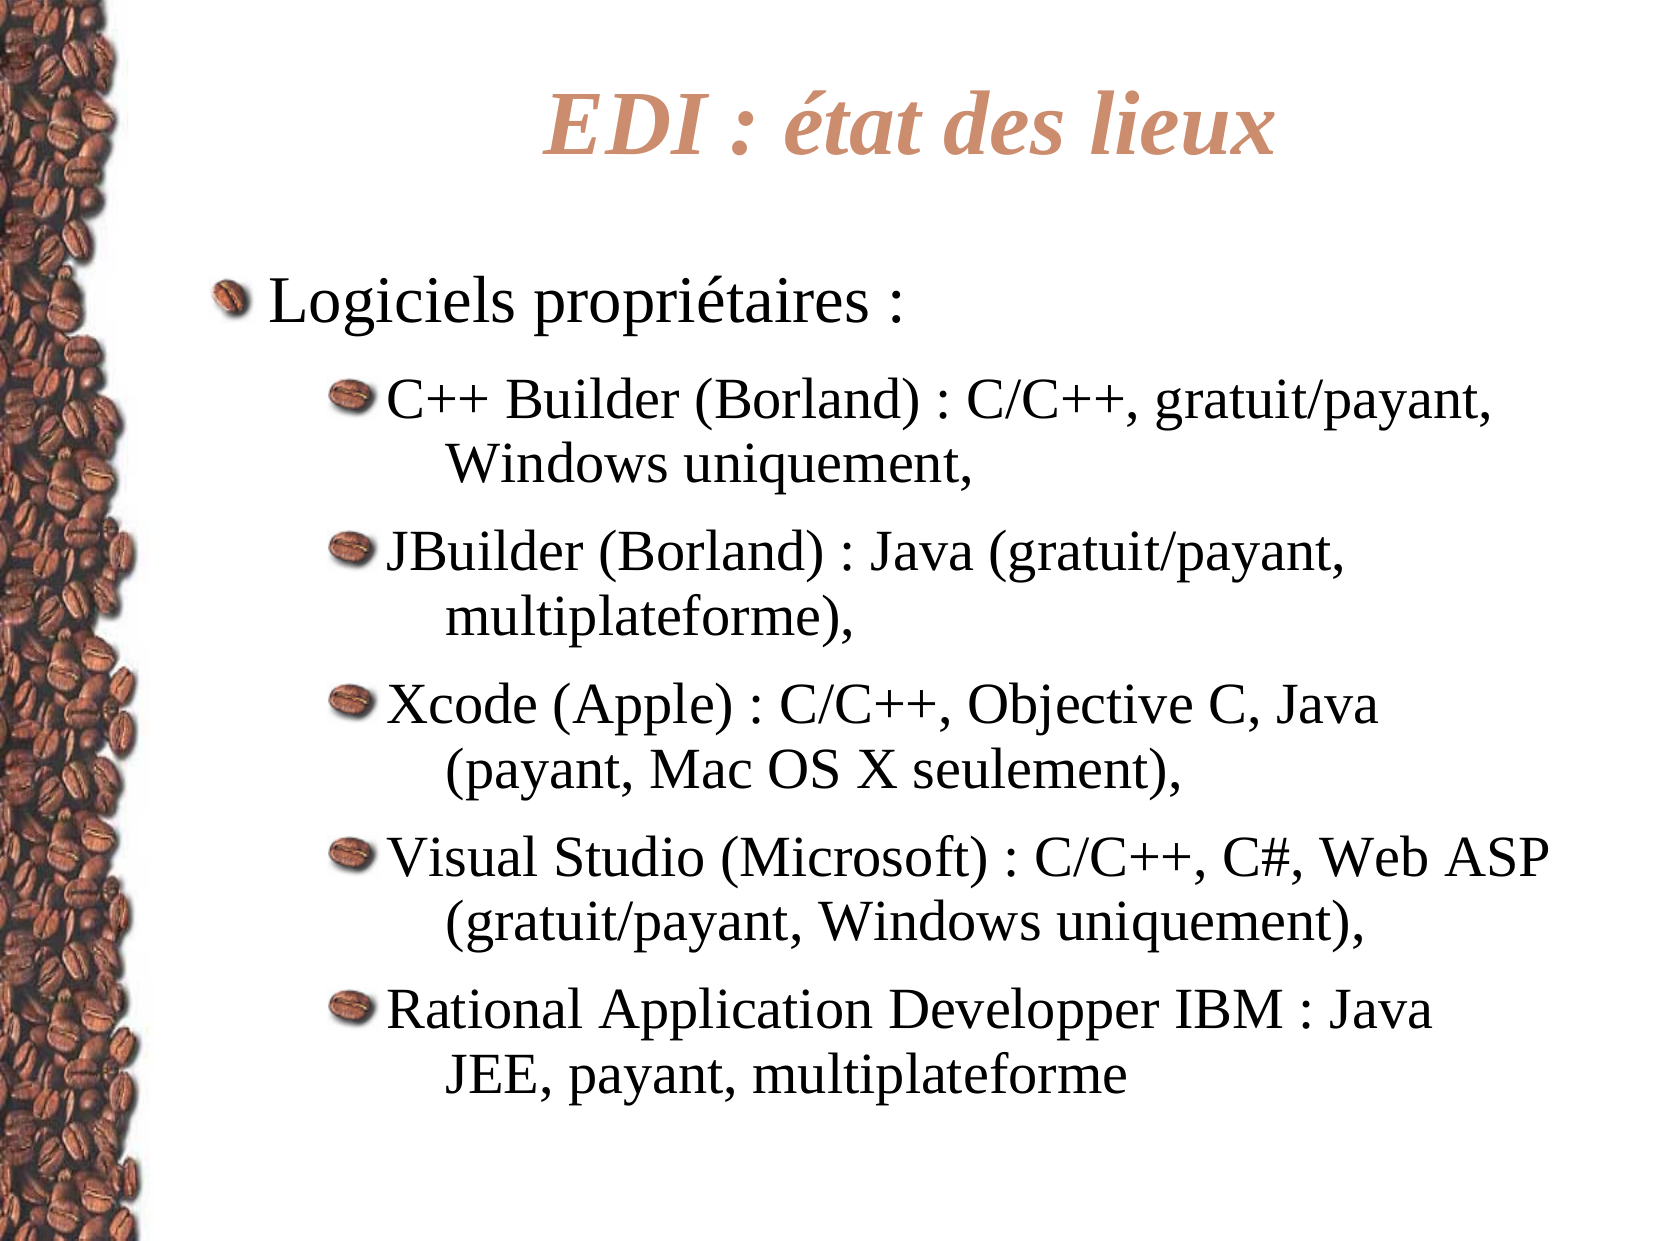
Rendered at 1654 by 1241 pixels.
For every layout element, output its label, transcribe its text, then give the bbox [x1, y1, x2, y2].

title EDI : état des lieux [205, 35, 1618, 223]
picture [0, 0, 155, 1241]
list Logiciels propriétaires : C++ Builder (Borland) : C/C++, gratuit/payant, Windows uniquement, JBuilder (Borland) : Java (gratuit/payant, multiplateforme), Xcode (Apple) : C/C++, Objective C, Java (payant, Mac OS X seulement), Visual Studio (Microsoft) : C/C++, C#, Web ASP (gratuit/payant, Windows uniquement), Rational Application Developper IBM : Java JEE, payant, multiplateforme [209, 262, 1556, 1107]
